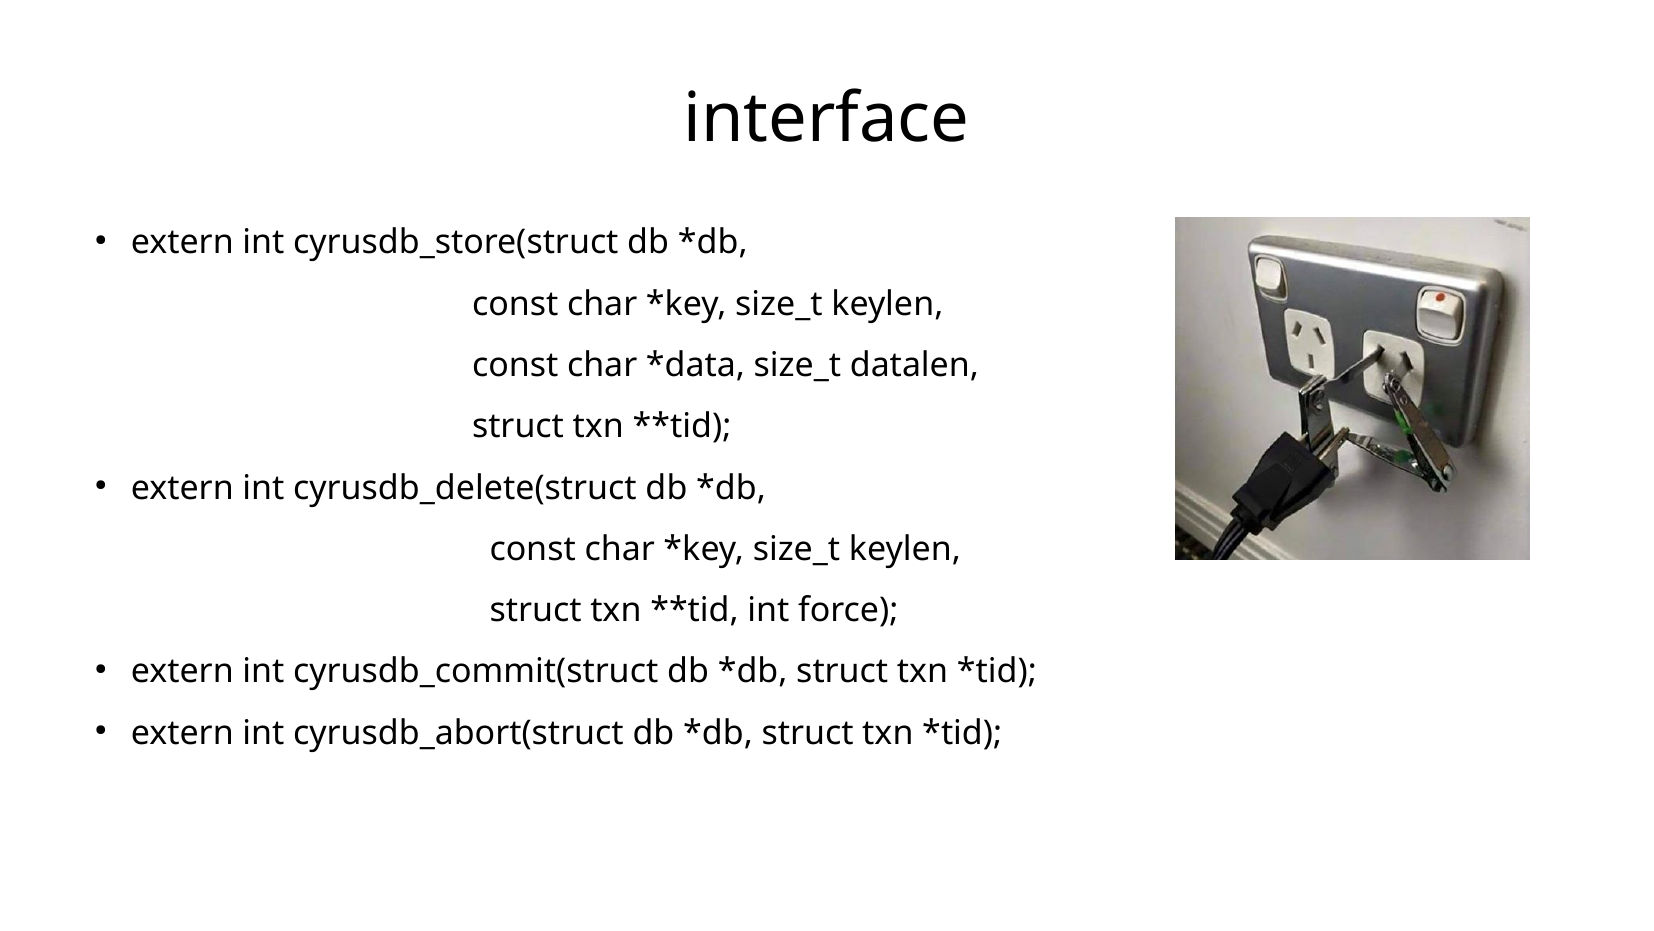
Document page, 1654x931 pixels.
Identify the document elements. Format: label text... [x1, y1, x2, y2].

list extern int cyrusdb_store(struct db *db, const char *key, size_t keylen, const char *data, size_t datalen, struct txn **tid); extern int cyrusdb_delete(struct db *db, const char *key, size_t keylen, struct txn **tid, int force); extern int cyrusdb_commit(struct db *db, struct txn *tid); extern int cyrusdb_abort(struct db *db, struct txn *tid); [82, 217, 1571, 758]
picture [1175, 217, 1530, 560]
title interface [82, 37, 1571, 193]
